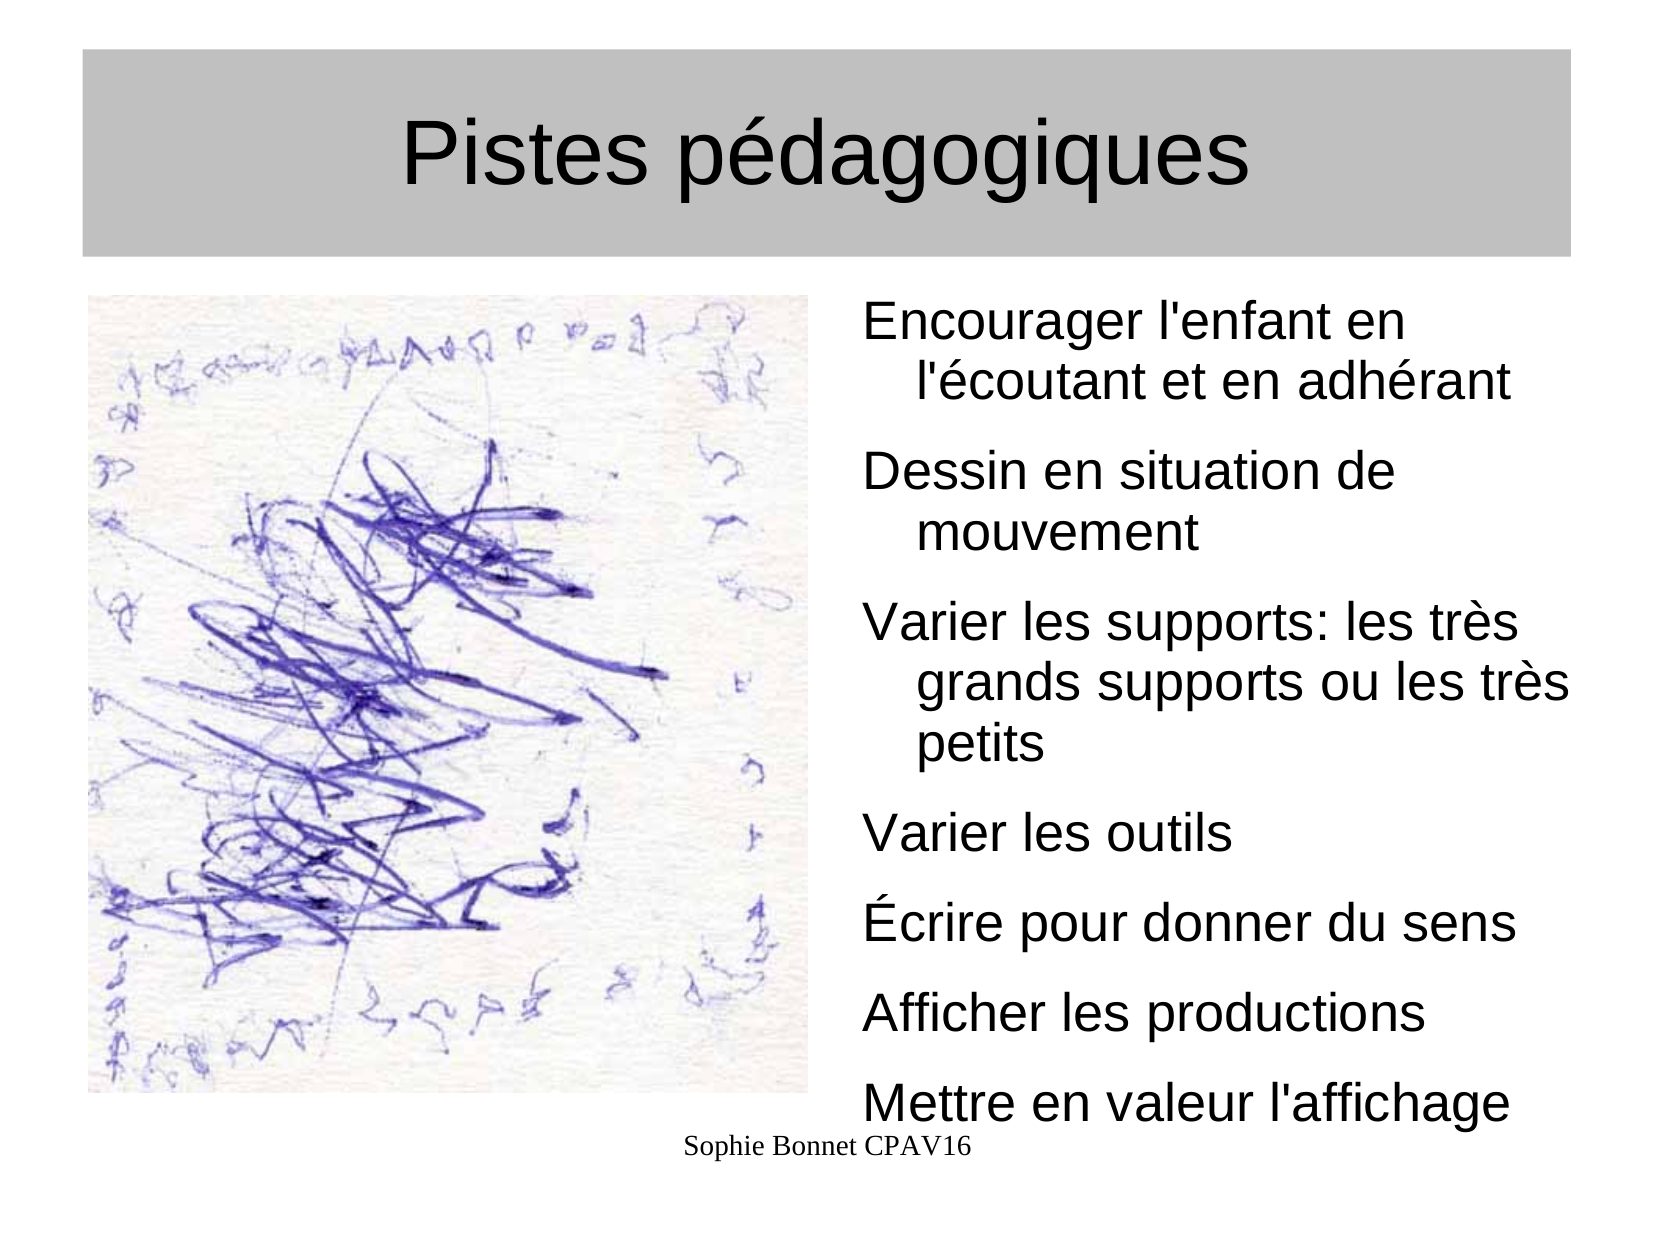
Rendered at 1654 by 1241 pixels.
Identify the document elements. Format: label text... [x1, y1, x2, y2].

picture [88, 295, 808, 1093]
title Pistes pédagogiques [82, 49, 1571, 257]
list Encourager l'enfant en l'écoutant et en adhérant Dessin en situation de mouvement Varier les supports: les très grands supports ou les très petits Varier les outils Écrire pour donner du sens Afficher les productions Mettre en valeur l'affichage [845, 290, 1572, 1211]
